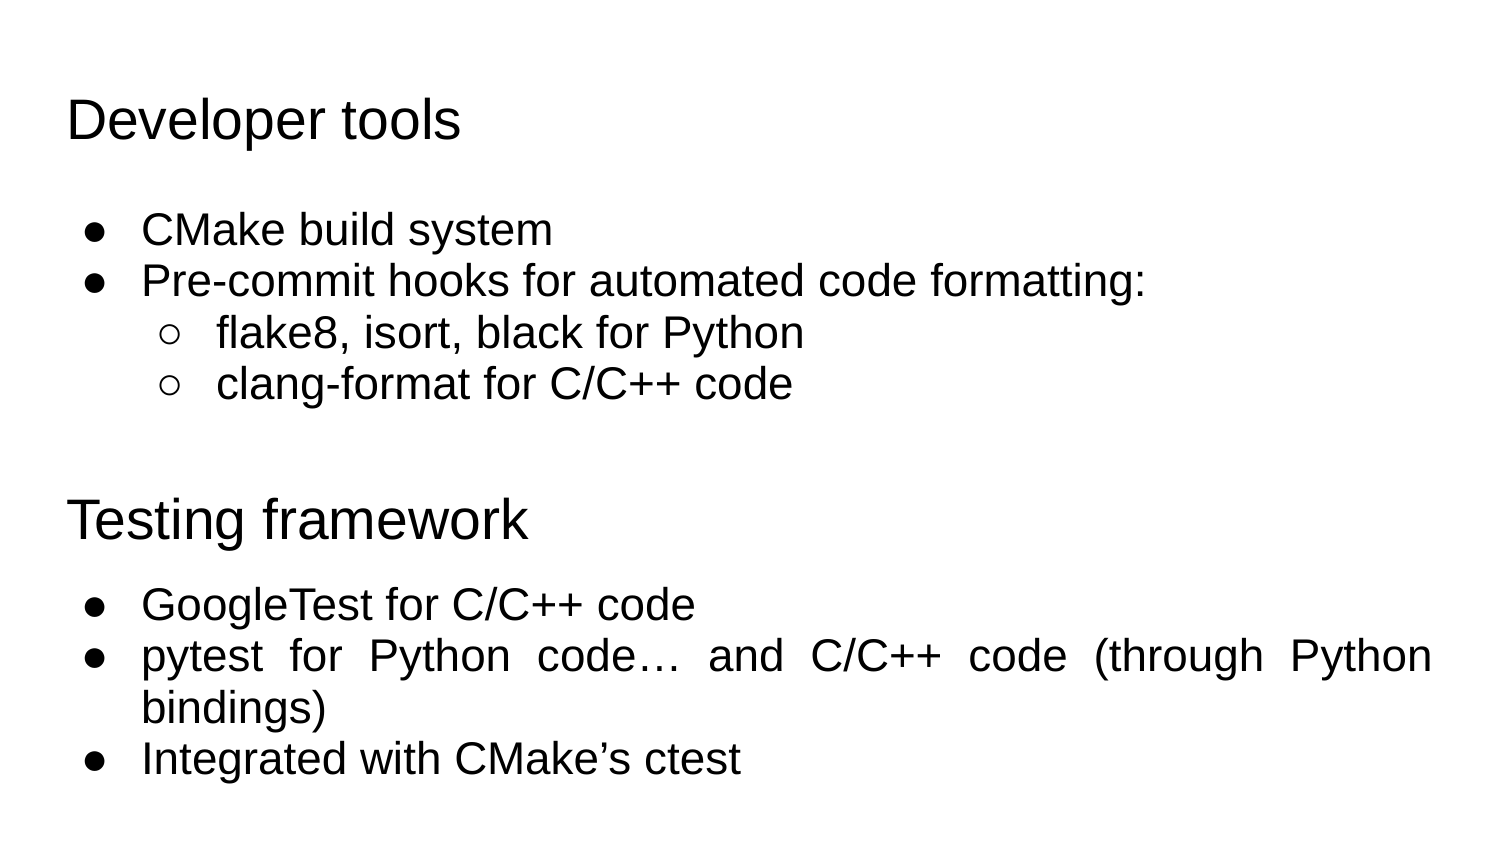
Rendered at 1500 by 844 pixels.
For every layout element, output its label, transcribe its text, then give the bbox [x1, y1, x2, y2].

list CMake build system Pre-commit hooks for automated code formatting: flake8, isort, black for Python clang-format for C/C++ code [51, 189, 1449, 473]
list GoogleTest for C/C++ code pytest for Python code… and C/C++ code (through Python bindings) Integrated with CMake’s ctest [51, 564, 1449, 844]
title Testing framework [51, 473, 1449, 564]
title Developer tools [51, 72, 1449, 167]
